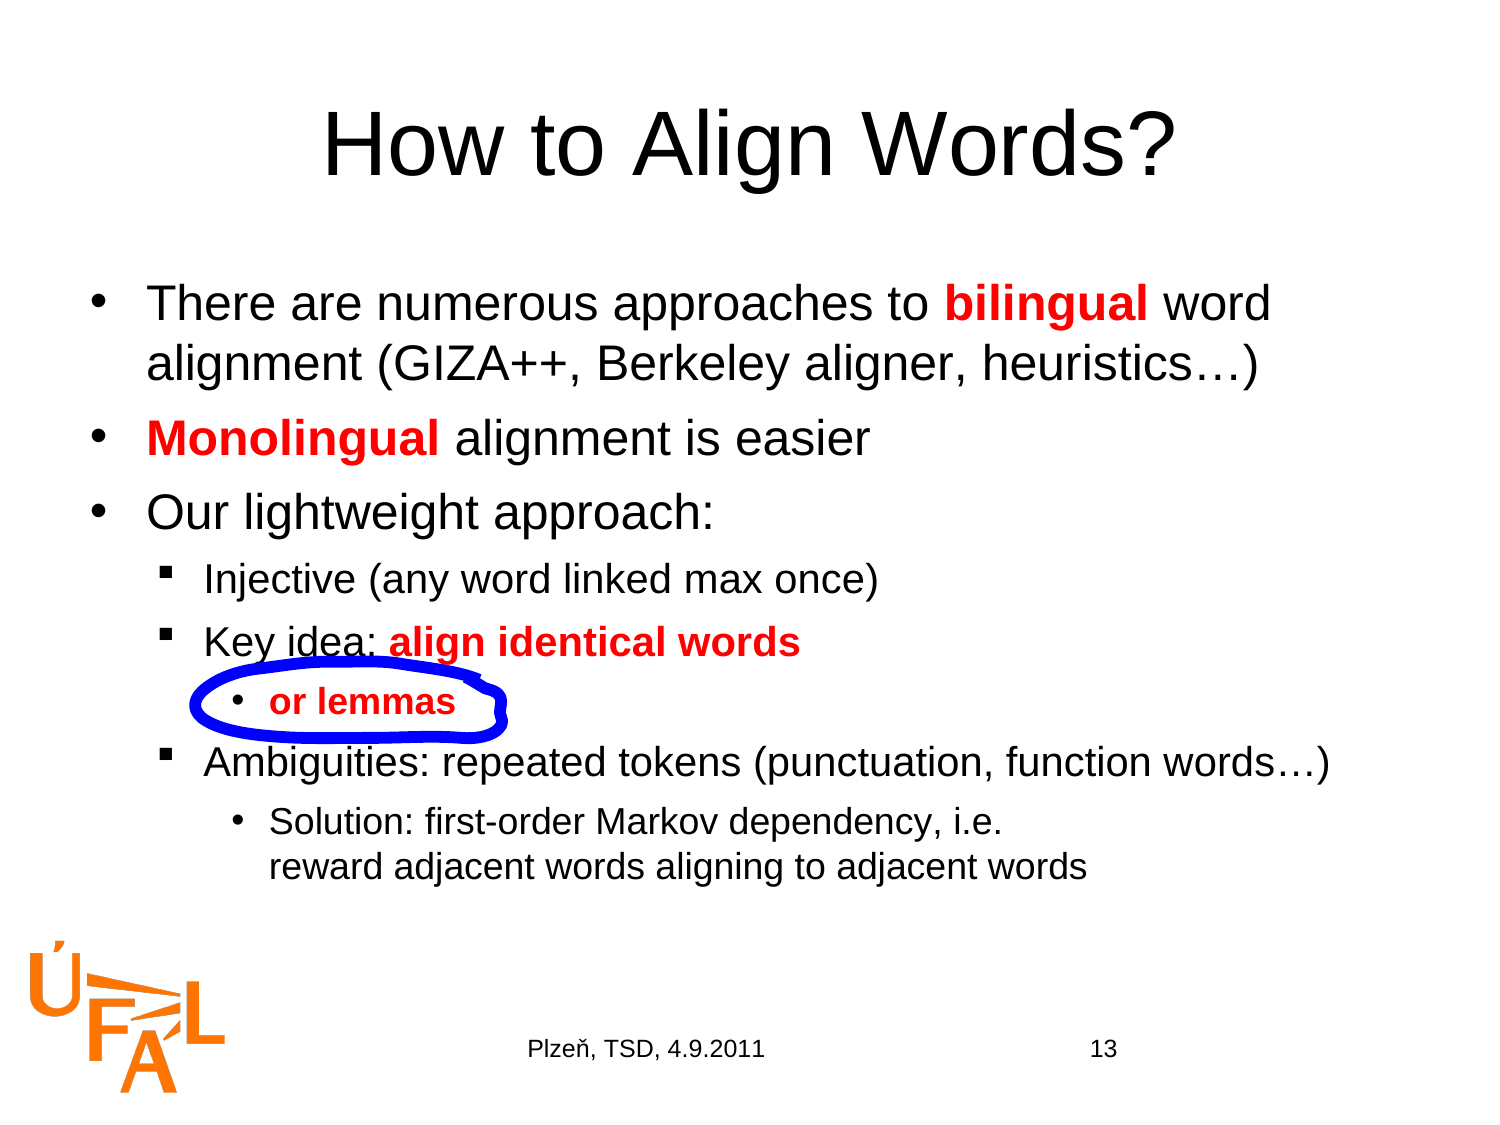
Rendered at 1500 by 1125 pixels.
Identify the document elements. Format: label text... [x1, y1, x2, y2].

title How to Align Words? [75, 14, 1426, 262]
picture [29, 940, 225, 1093]
list There are numerous approaches to bilingual word alignment (GIZA++, Berkeley aligner, heuristics…) Monolingual alignment is easier Our lightweight approach: Injective (any word linked max once) Key idea: align identical words or lemmas Ambiguities: repeated tokens (punctuation, function words…) Solution: first-order Markov dependency, i.e. reward adjacent words aligning to adjacent words [75, 262, 1426, 988]
